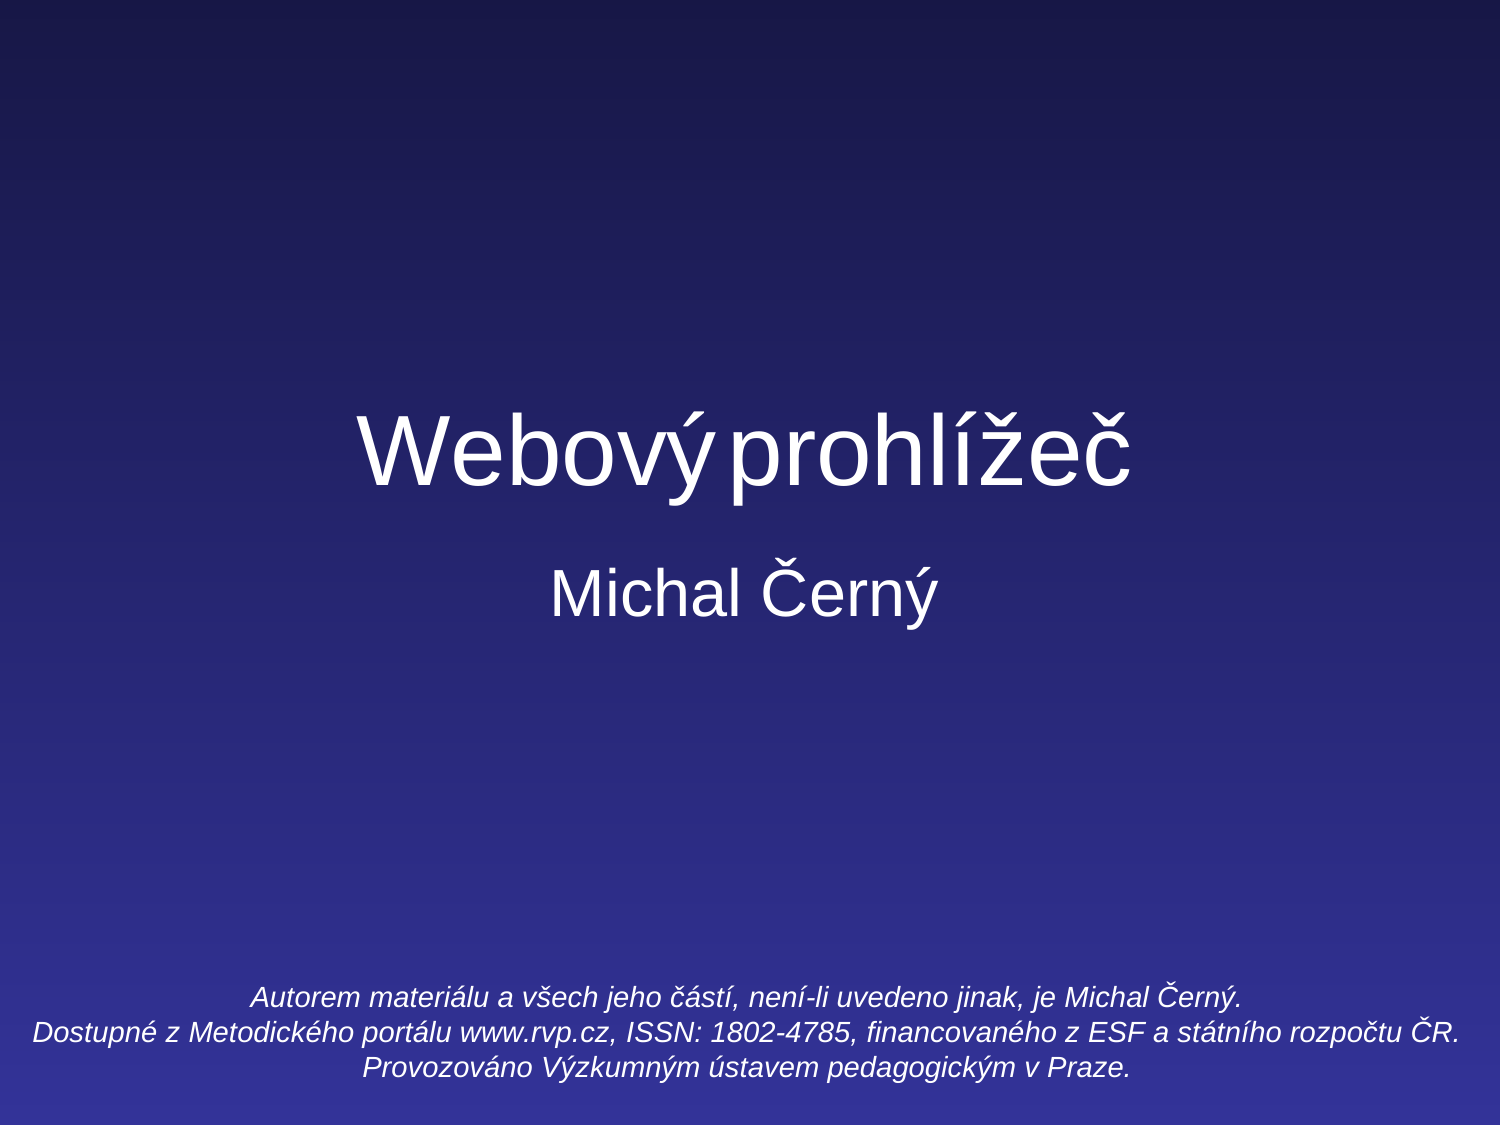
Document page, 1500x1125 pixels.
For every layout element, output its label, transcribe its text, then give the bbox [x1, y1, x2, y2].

text_box Autorem materiálu a všech jeho částí, není-li uvedeno jinak, je Michal Černý. Dostupné z Metodického portálu www.rvp.cz, ISSN: 1802-4785, financovaného z ESF a státního rozpočtu ČR. Provozováno Výzkumným ústavem pedagogickým v Praze. [0, 970, 1500, 1125]
text_box Webový prohlížeč Michal Černý [69, 0, 1420, 970]
